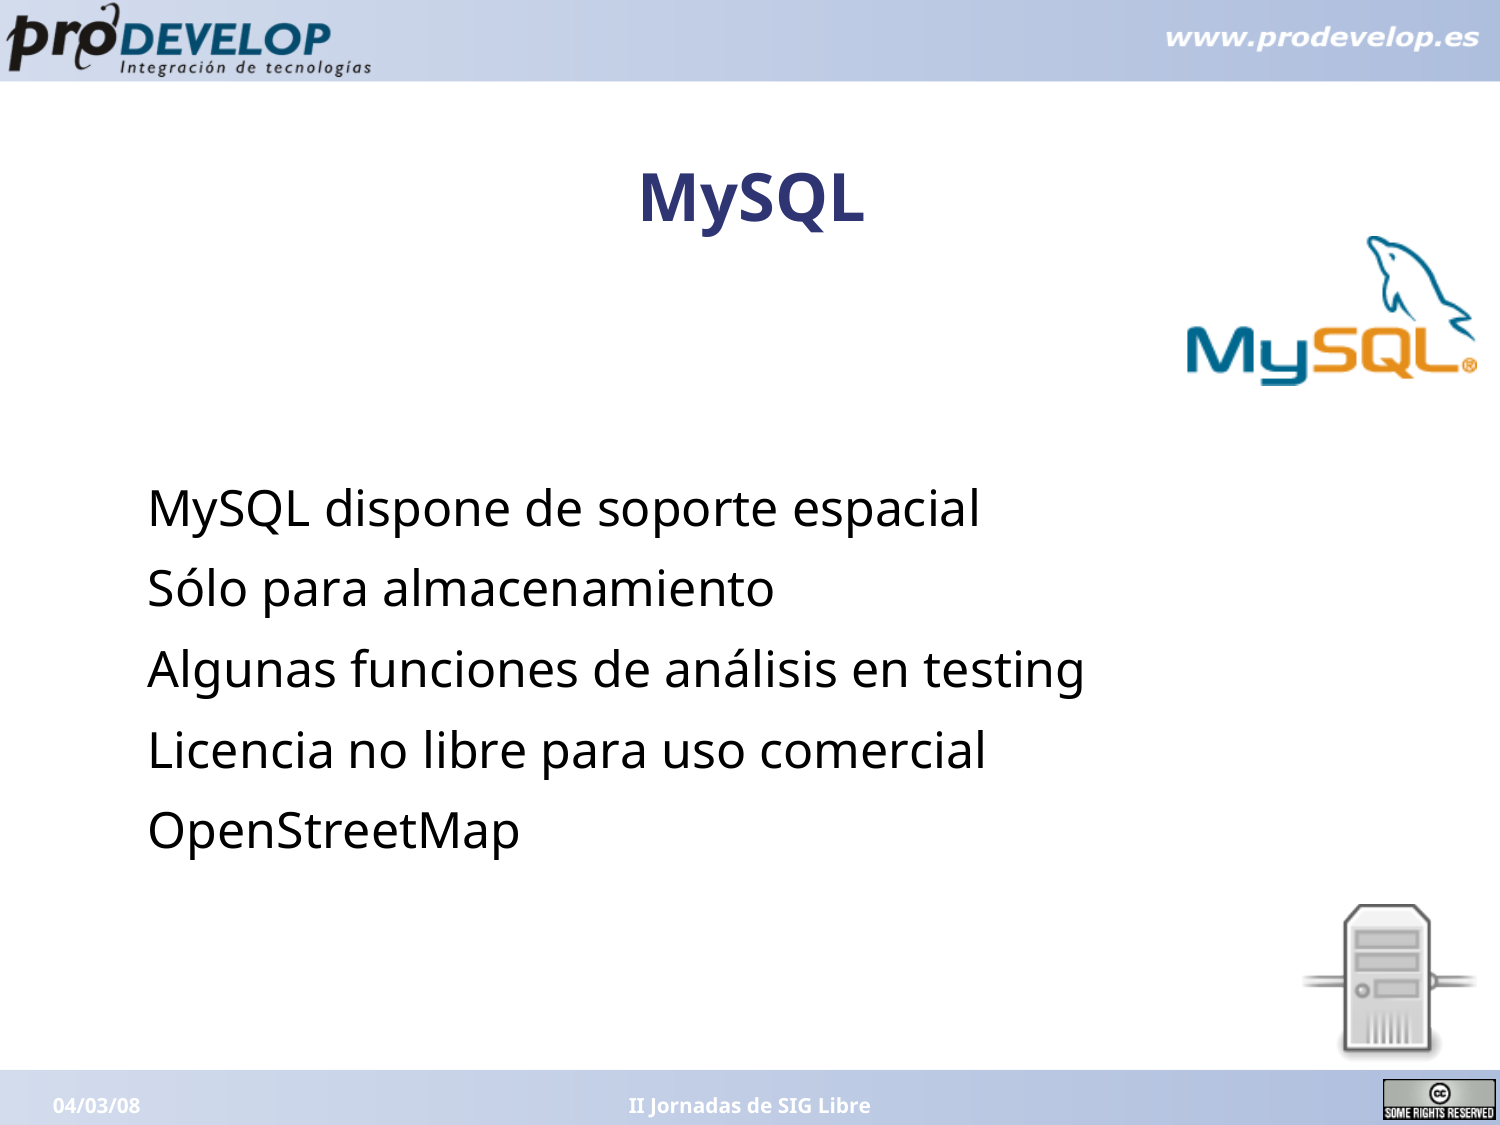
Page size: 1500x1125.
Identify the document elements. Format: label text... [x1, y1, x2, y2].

title MySQL [76, 109, 1427, 282]
list MySQL dispone de soporte espacial Sólo para almacenamiento Algunas funciones de análisis en testing Licencia no libre para uso comercial OpenStreetMap [147, 472, 1270, 894]
picture [0, 0, 1500, 1125]
